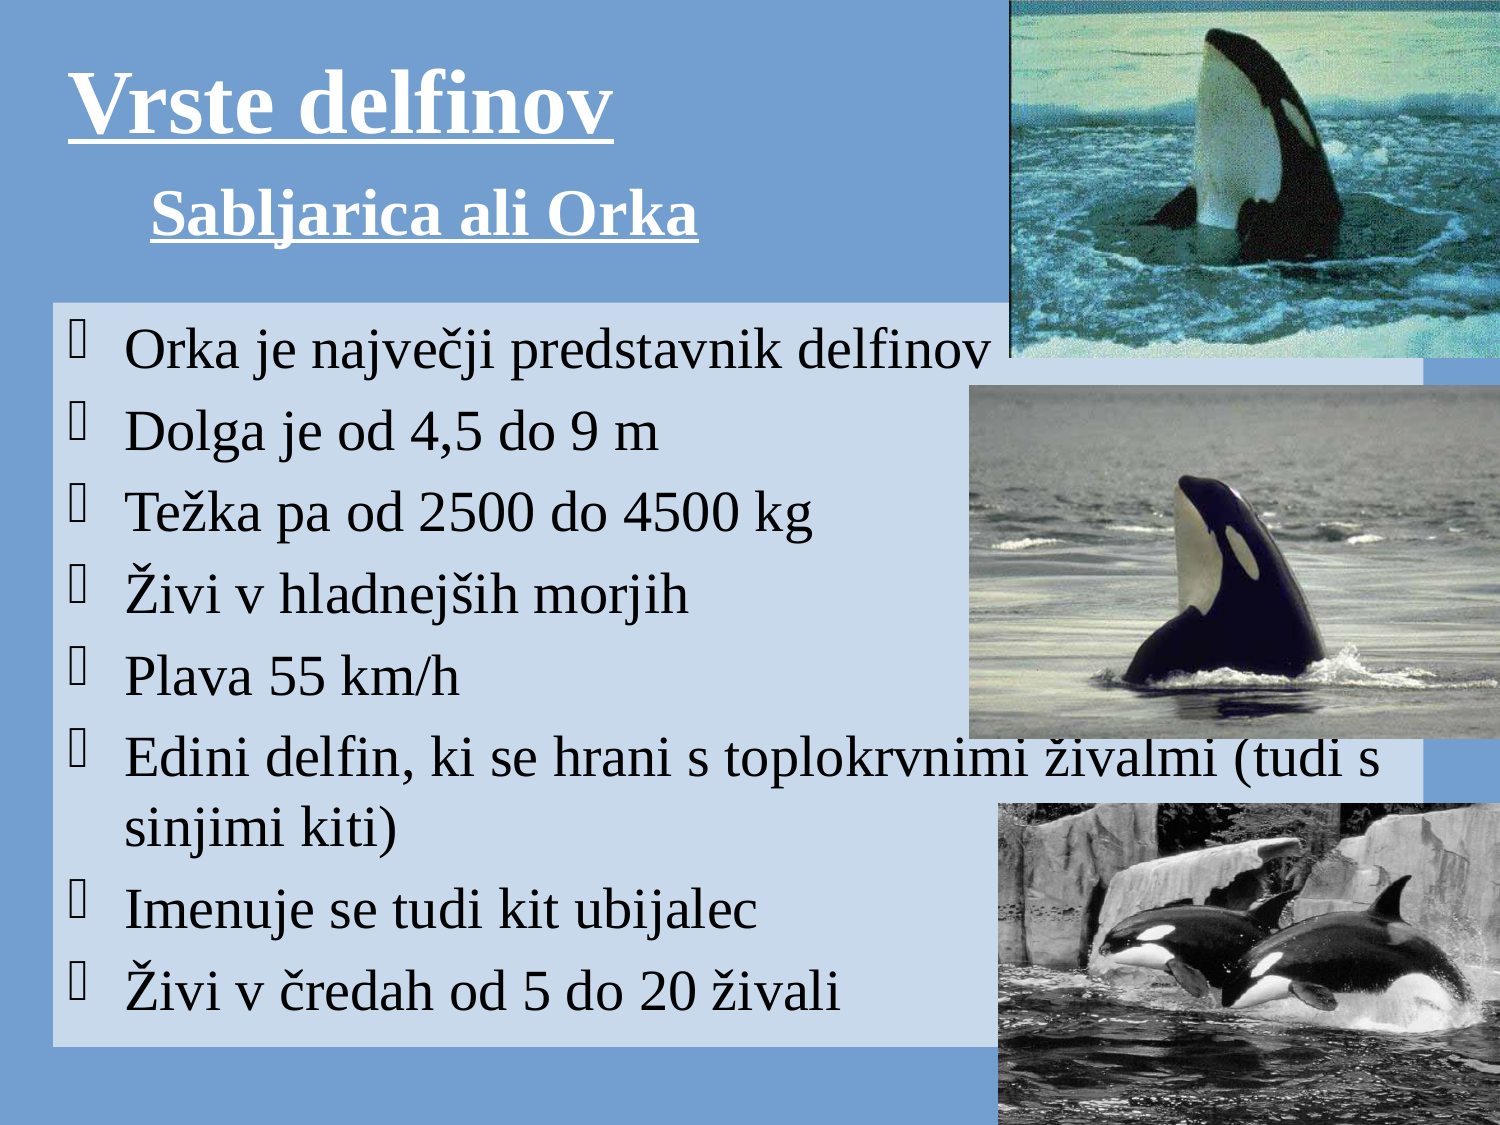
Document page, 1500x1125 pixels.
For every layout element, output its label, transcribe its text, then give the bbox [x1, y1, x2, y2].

text_box Sabljarica ali Orka [135, 160, 715, 256]
text_box Orka je največji predstavnik delfinov Dolga je od 4,5 do 9 m Težka pa od 2500 do 4500 kg Živi v hladnejših morjih Plava 55 km/h Edini delfin, ki se hrani s toplokrvnimi živalmi (tudi s sinjimi kiti) Imenuje se tudi kit ubijalec Živi v čredah od 5 do 20 živali [53, 302, 1424, 1047]
picture [969, 385, 1500, 739]
picture [998, 803, 1500, 1125]
picture [1009, 0, 1500, 358]
text_box Vrste delfinov [53, 31, 656, 163]
